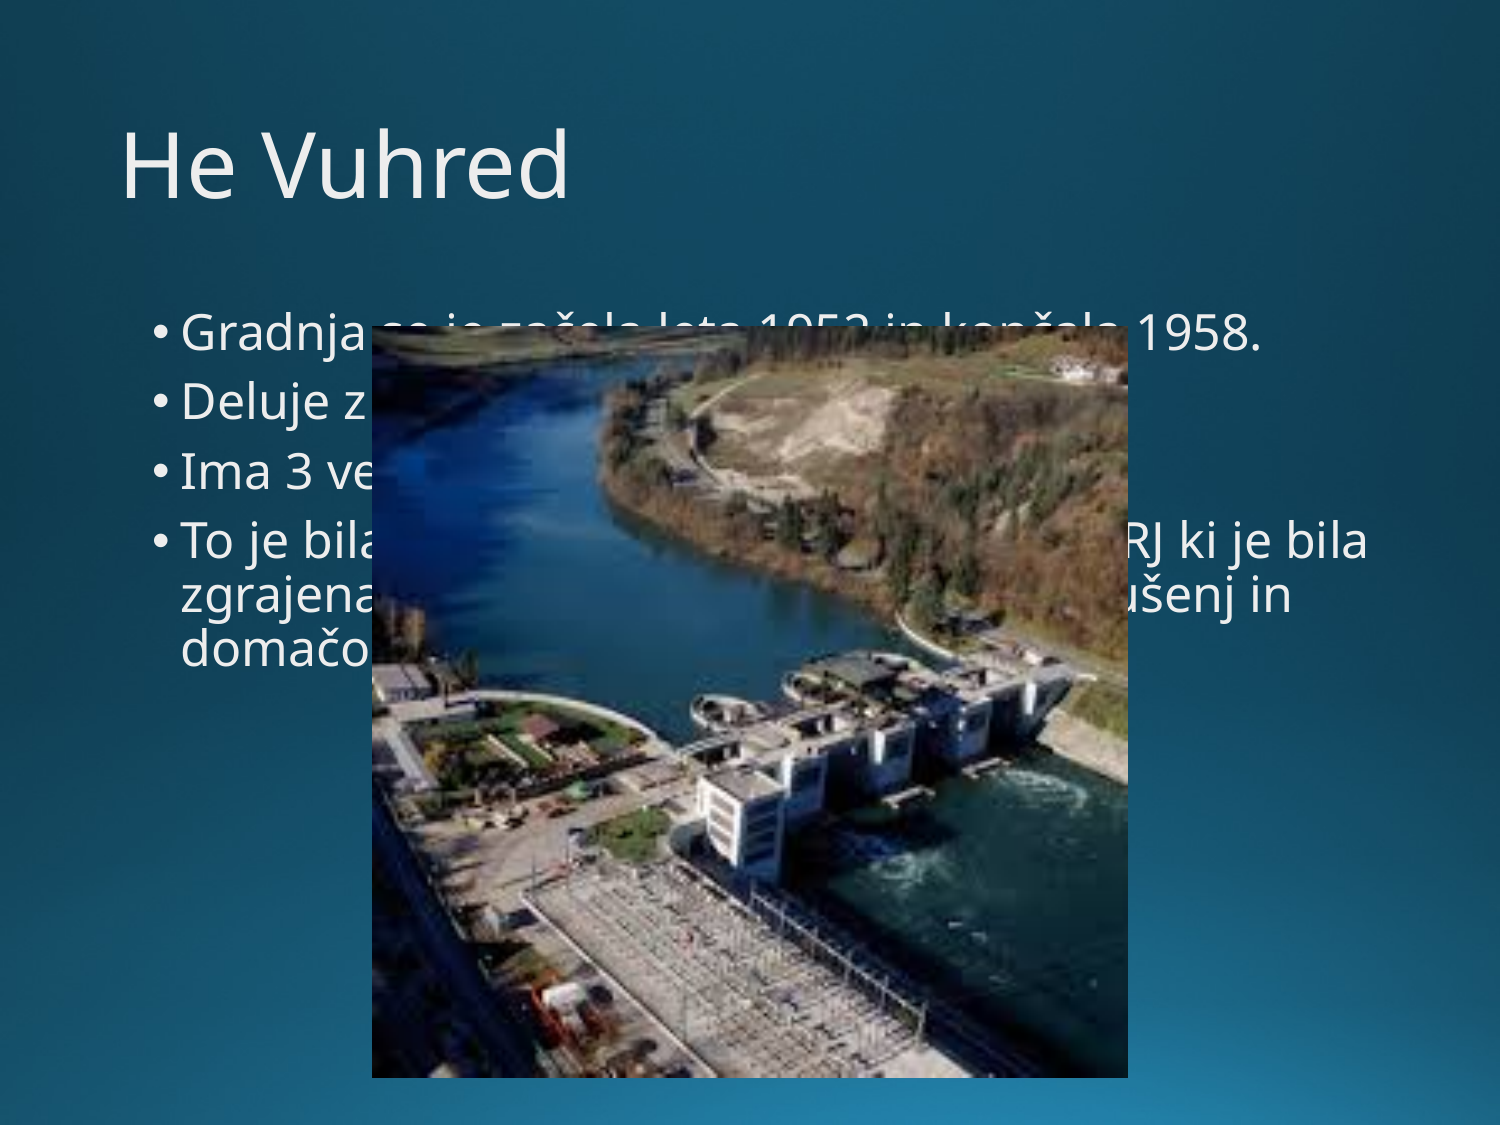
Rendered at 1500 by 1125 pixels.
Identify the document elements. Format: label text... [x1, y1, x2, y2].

picture [0, 0, 1500, 1125]
title He Vuhred [103, 59, 1397, 278]
list Gradnja se je začela leta 1952 in končala 1958. Deluje z močjo 72 MW . Ima 3 vetrikalne kaplanove turbine . To je bila prva elektrarna na področju SFRJ ki je bila zgrajena izključno na podlagi lastnih izkušenj in domačo opremo. [137, 299, 1397, 1014]
